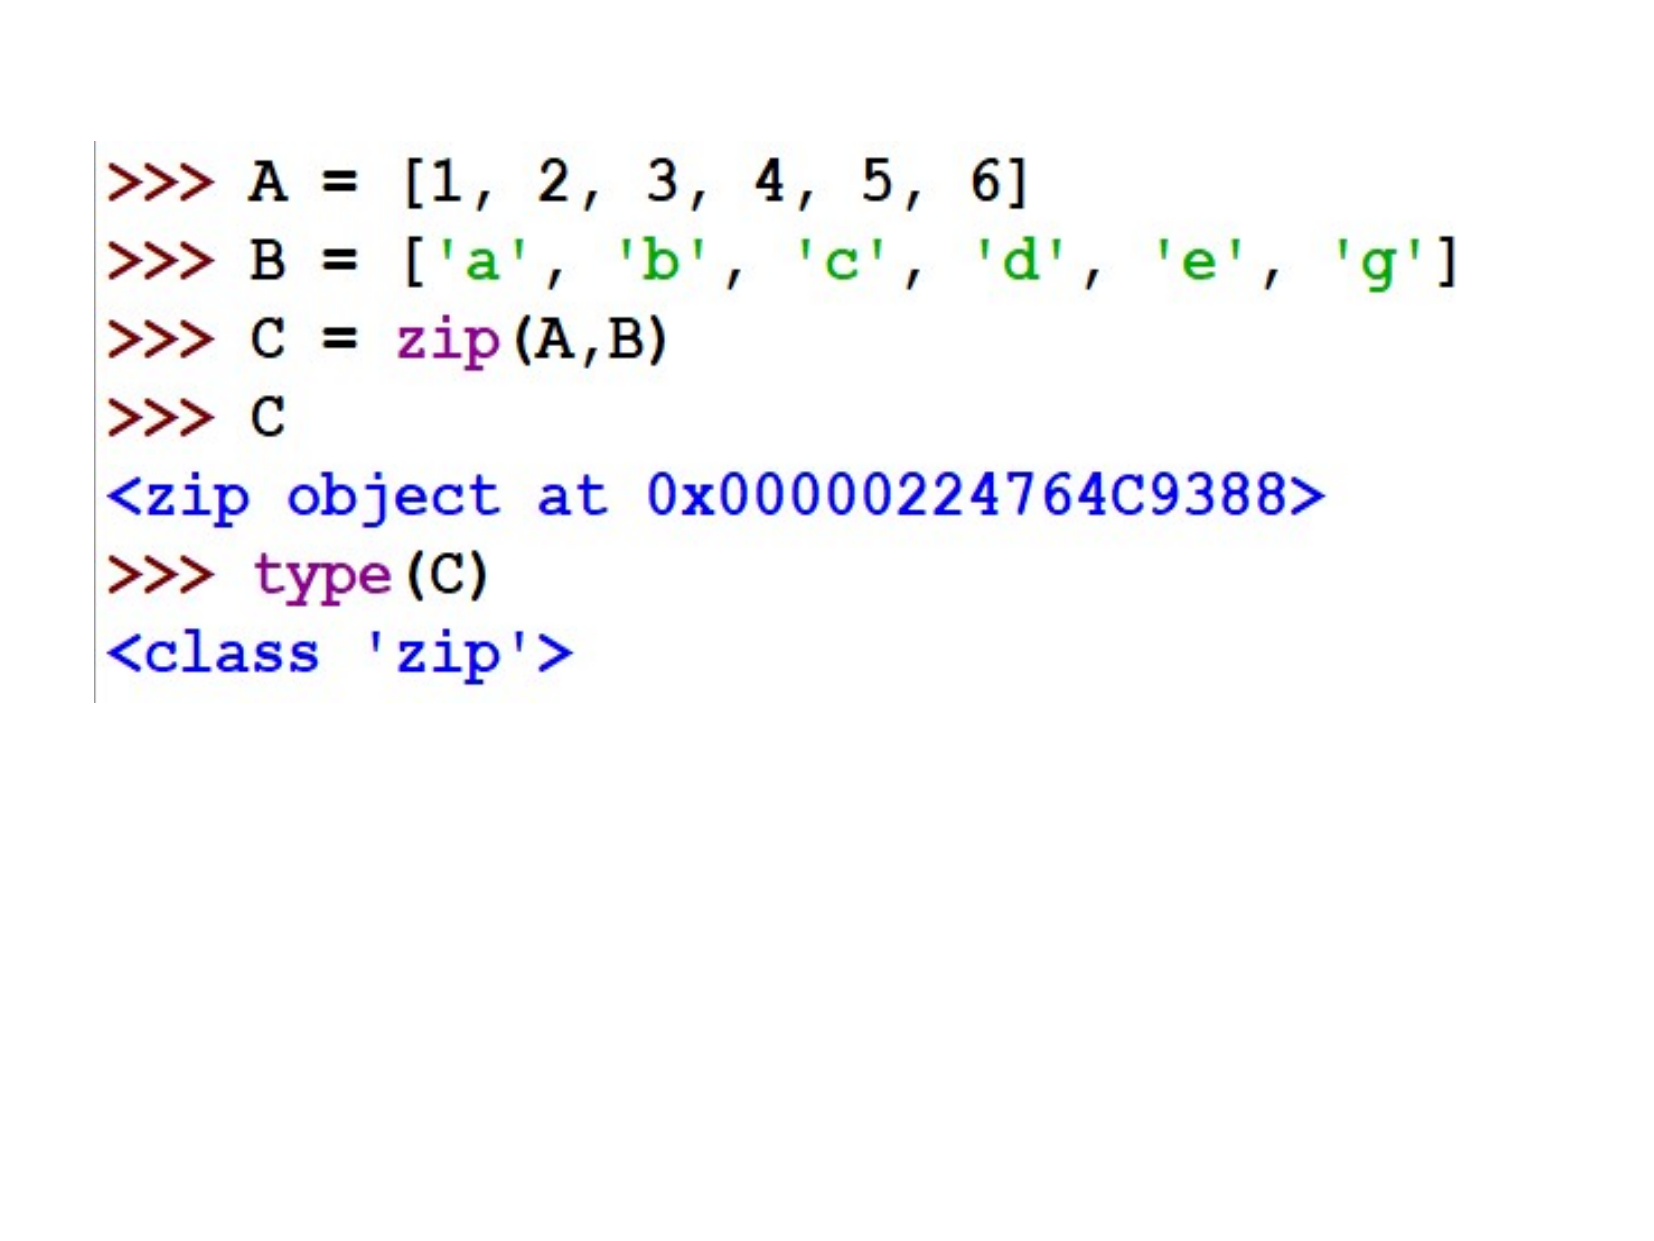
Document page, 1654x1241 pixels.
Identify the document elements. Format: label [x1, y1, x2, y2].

picture [94, 141, 1536, 703]
